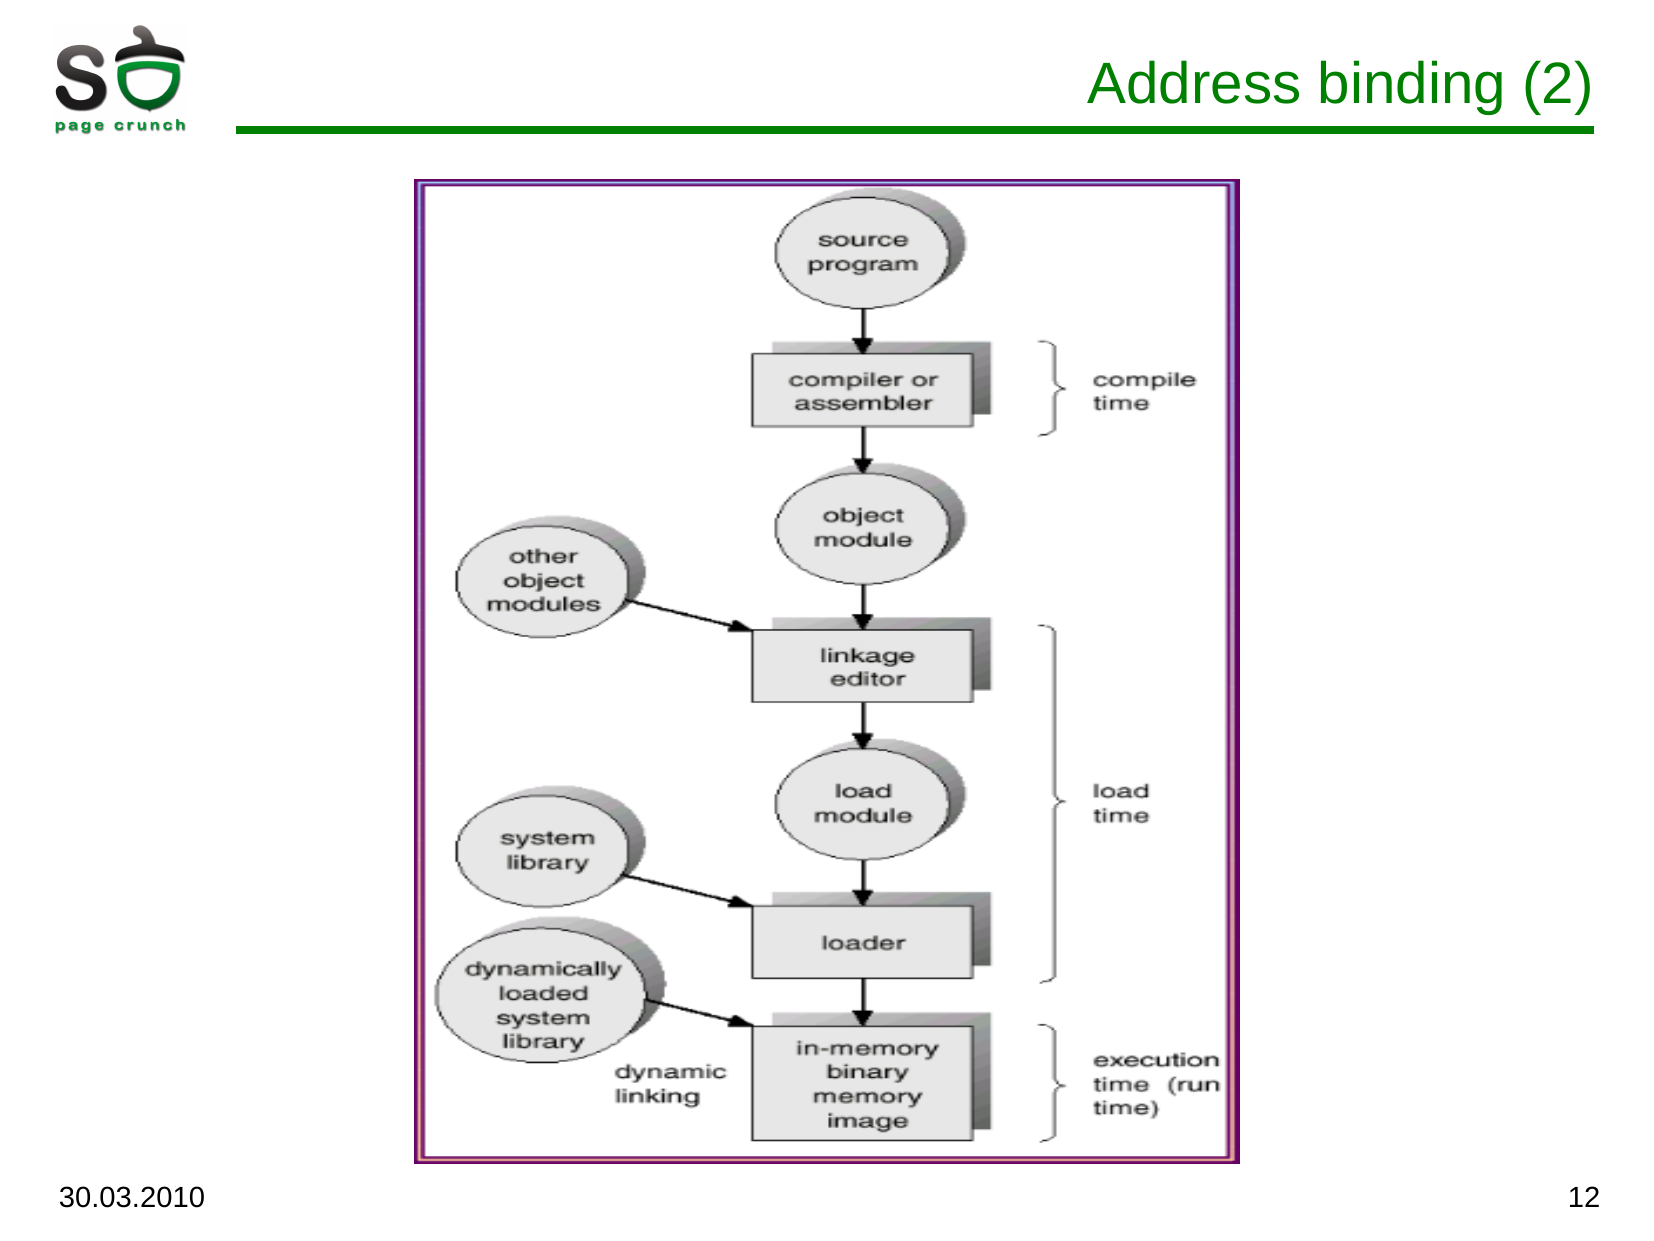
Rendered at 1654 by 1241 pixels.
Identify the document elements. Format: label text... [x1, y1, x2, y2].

picture [414, 179, 1240, 1164]
title Address binding (2) [236, 49, 1595, 119]
picture [53, 23, 188, 136]
